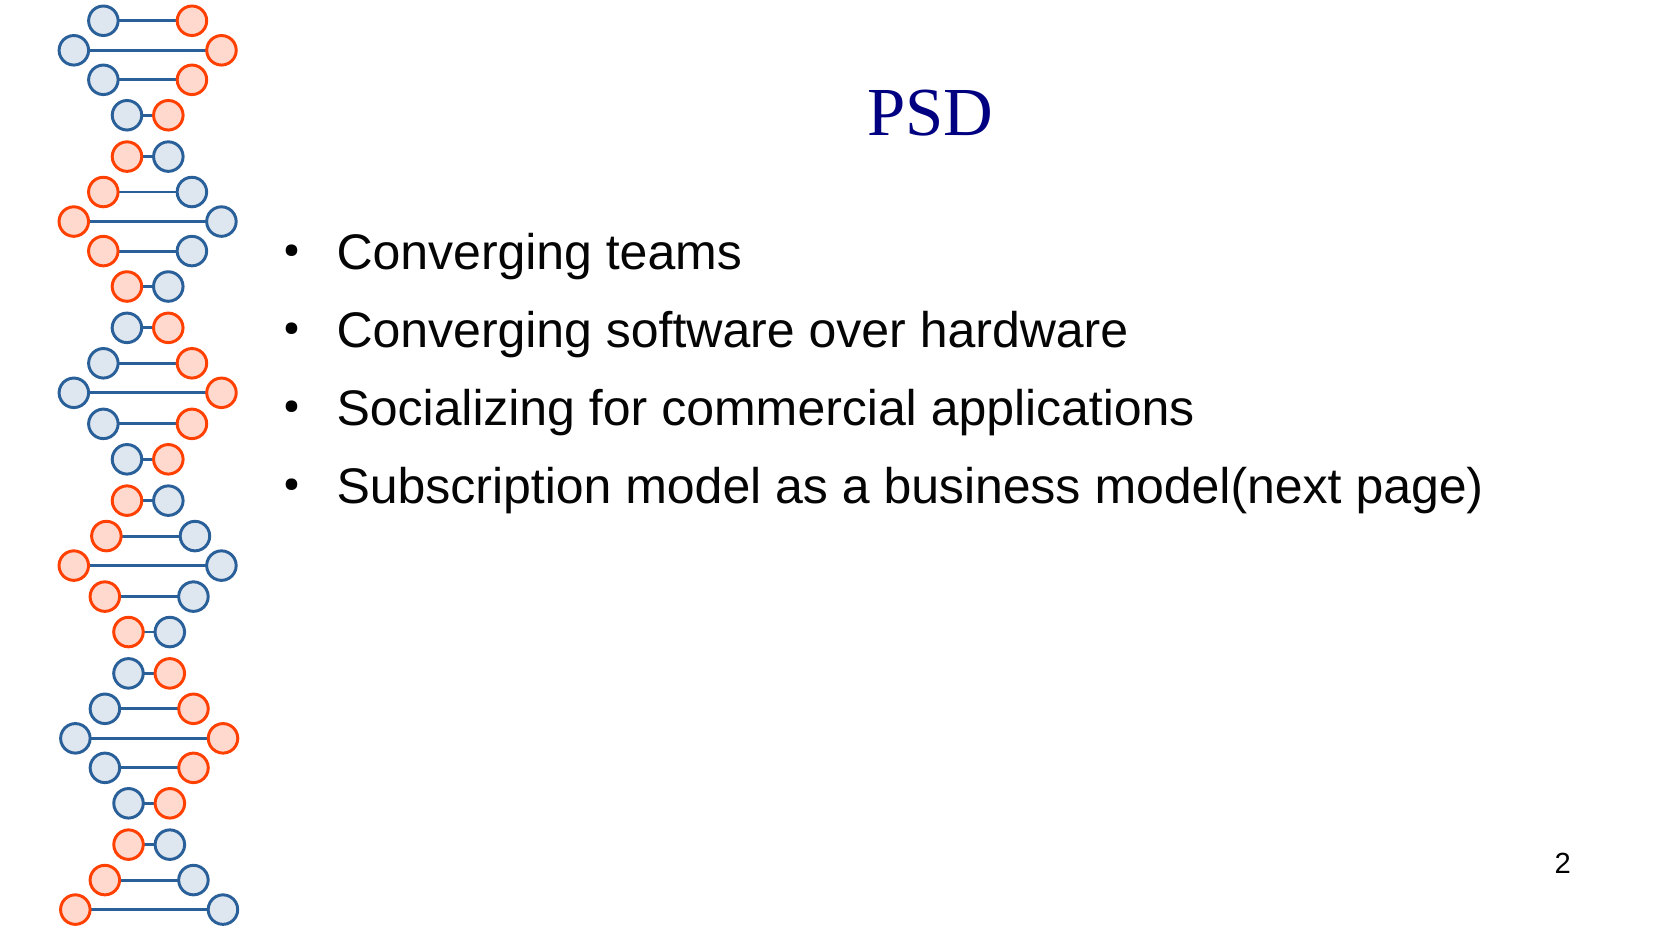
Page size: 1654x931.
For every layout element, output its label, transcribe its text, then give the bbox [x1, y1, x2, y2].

title PSD [265, 35, 1595, 189]
list Converging teams Converging software over hardware Socializing for commercial applications Subscription model as a business model(next page) [265, 224, 1595, 764]
